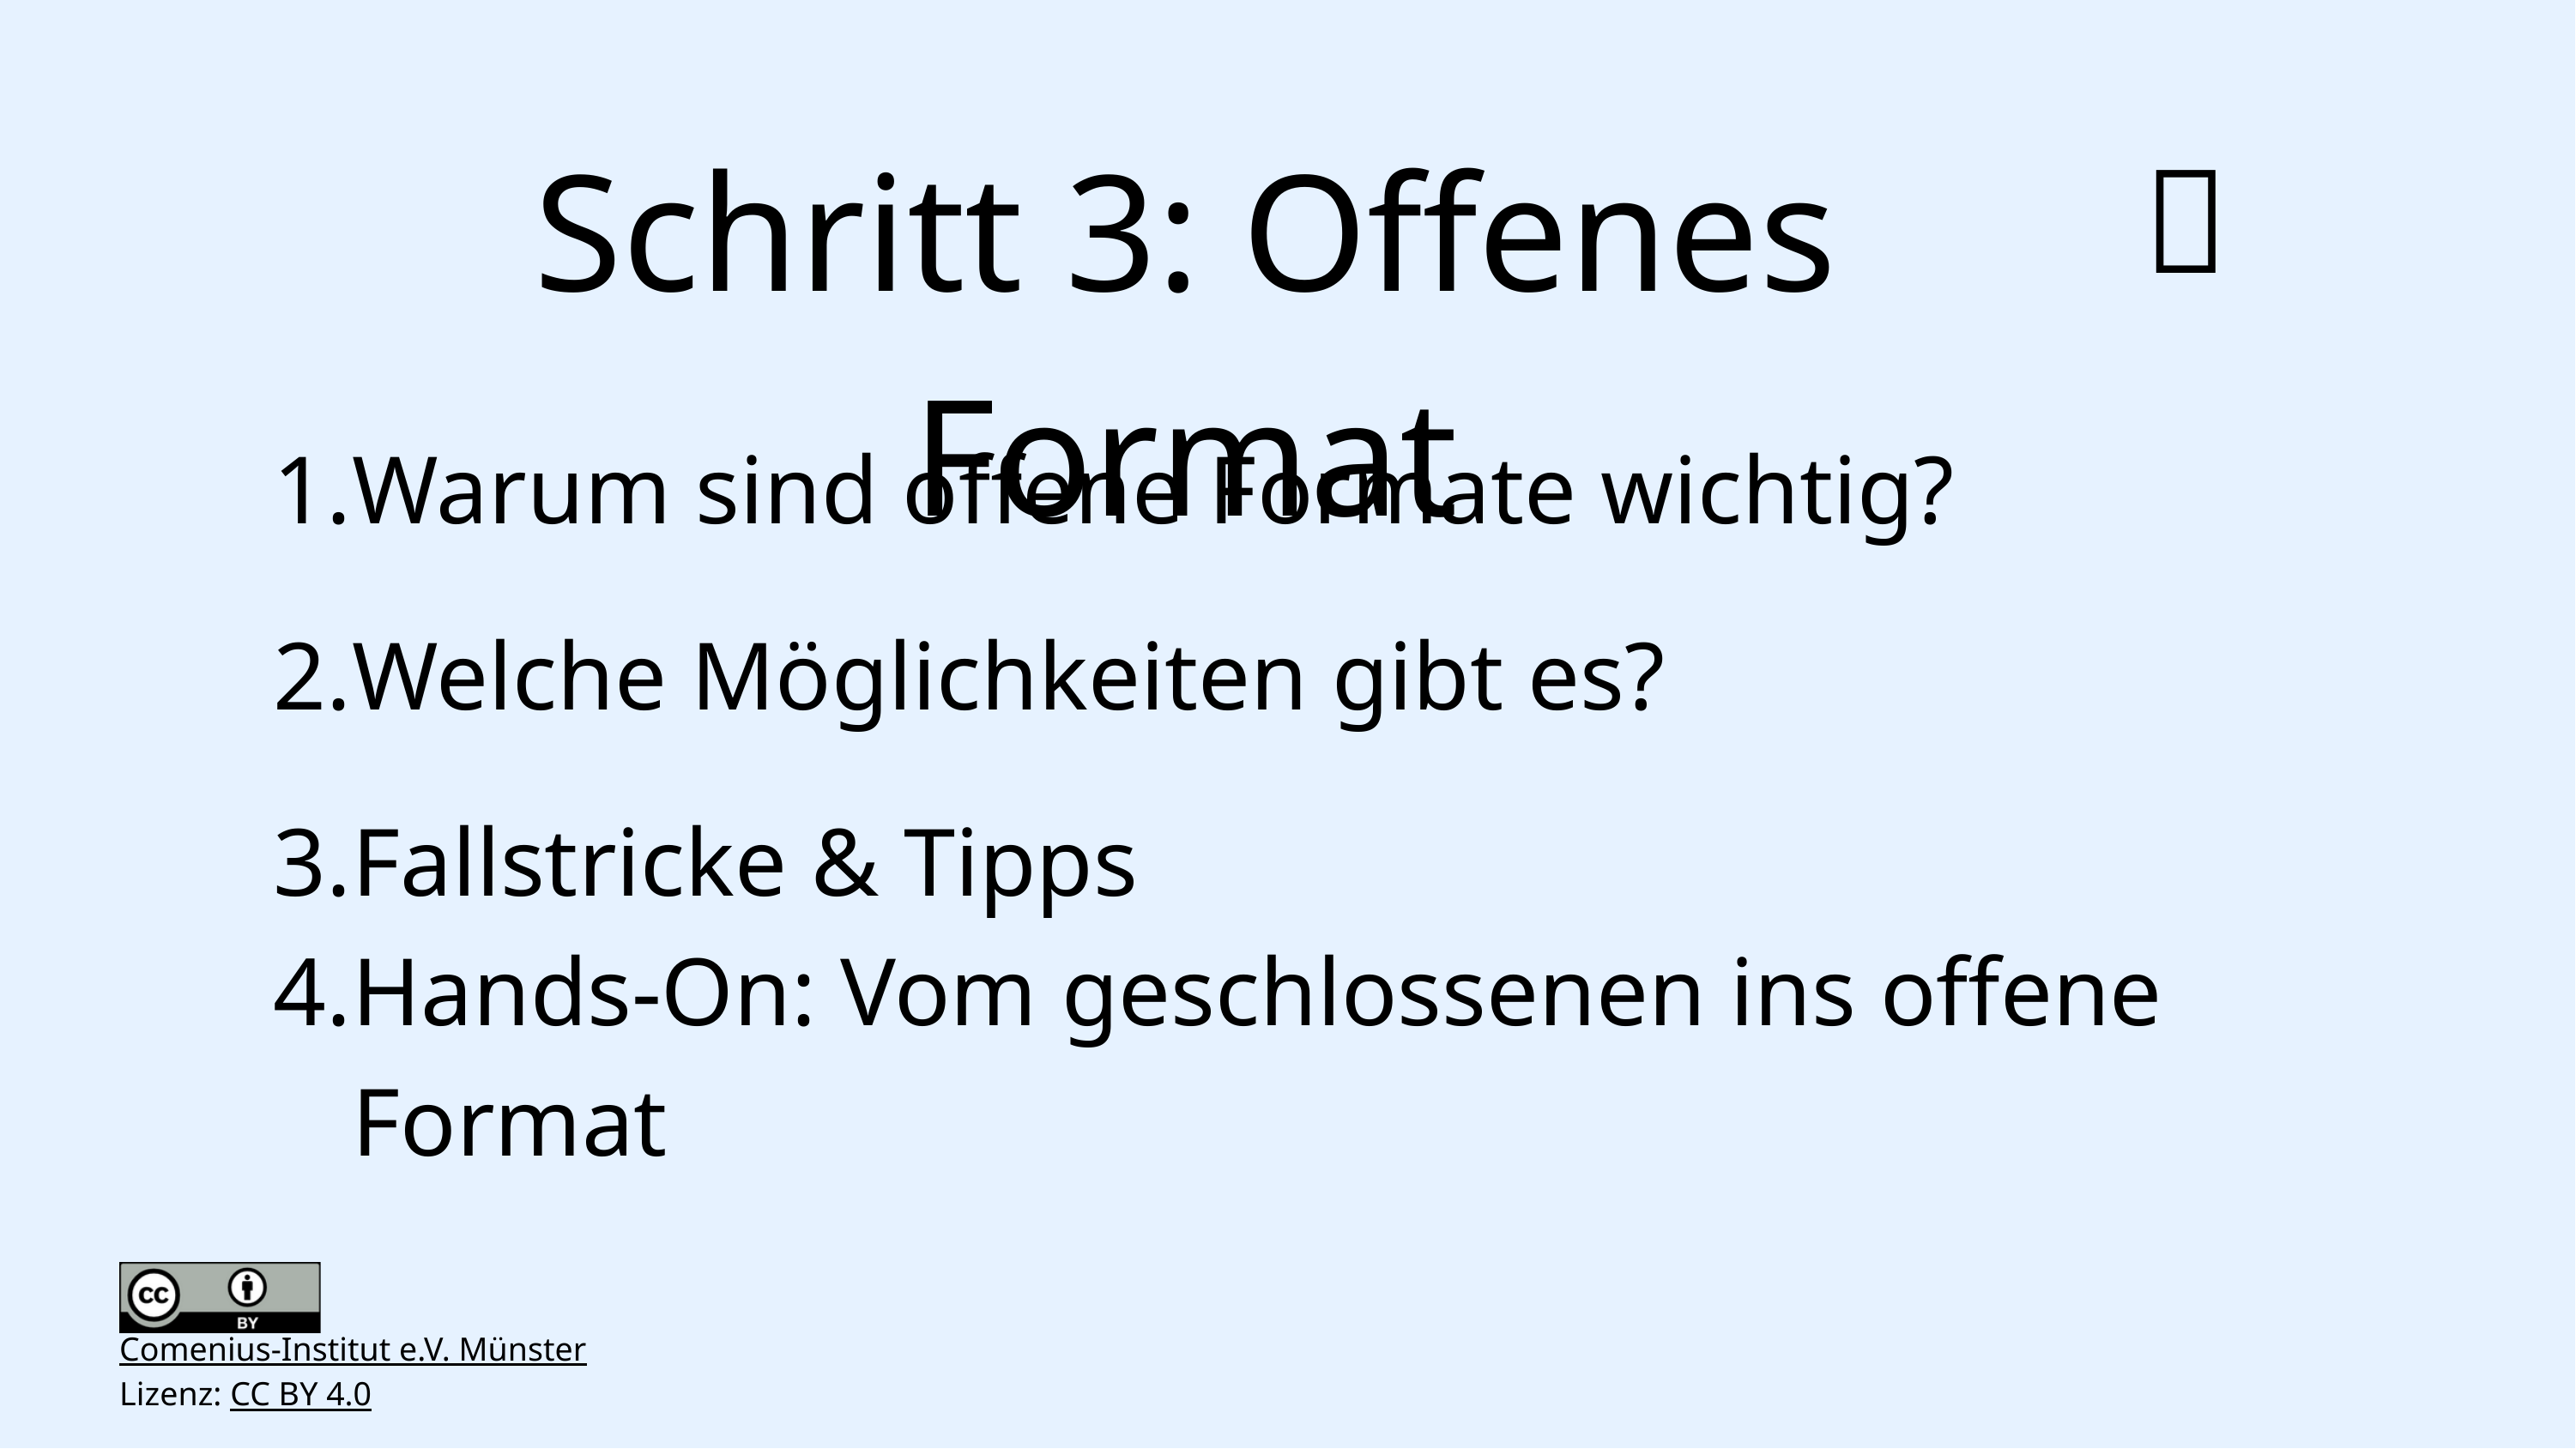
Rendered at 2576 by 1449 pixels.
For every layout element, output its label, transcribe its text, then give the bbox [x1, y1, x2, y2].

text_box Schritt 3: Offenes Format [320, 98, 2051, 316]
text_box Comenius-Institut e.V. Münster Lizenz: CC BY 4.0 [119, 1327, 1378, 1416]
text_box Warum sind offene Formate wichtig? Welche Möglichkeiten gibt es? Fallstricke & Tipps Hands-On: Vom geschlossenen ins offene Format [194, 356, 2381, 1180]
text_box 📃 [2087, 100, 2286, 296]
text_box [119, 1262, 321, 1327]
